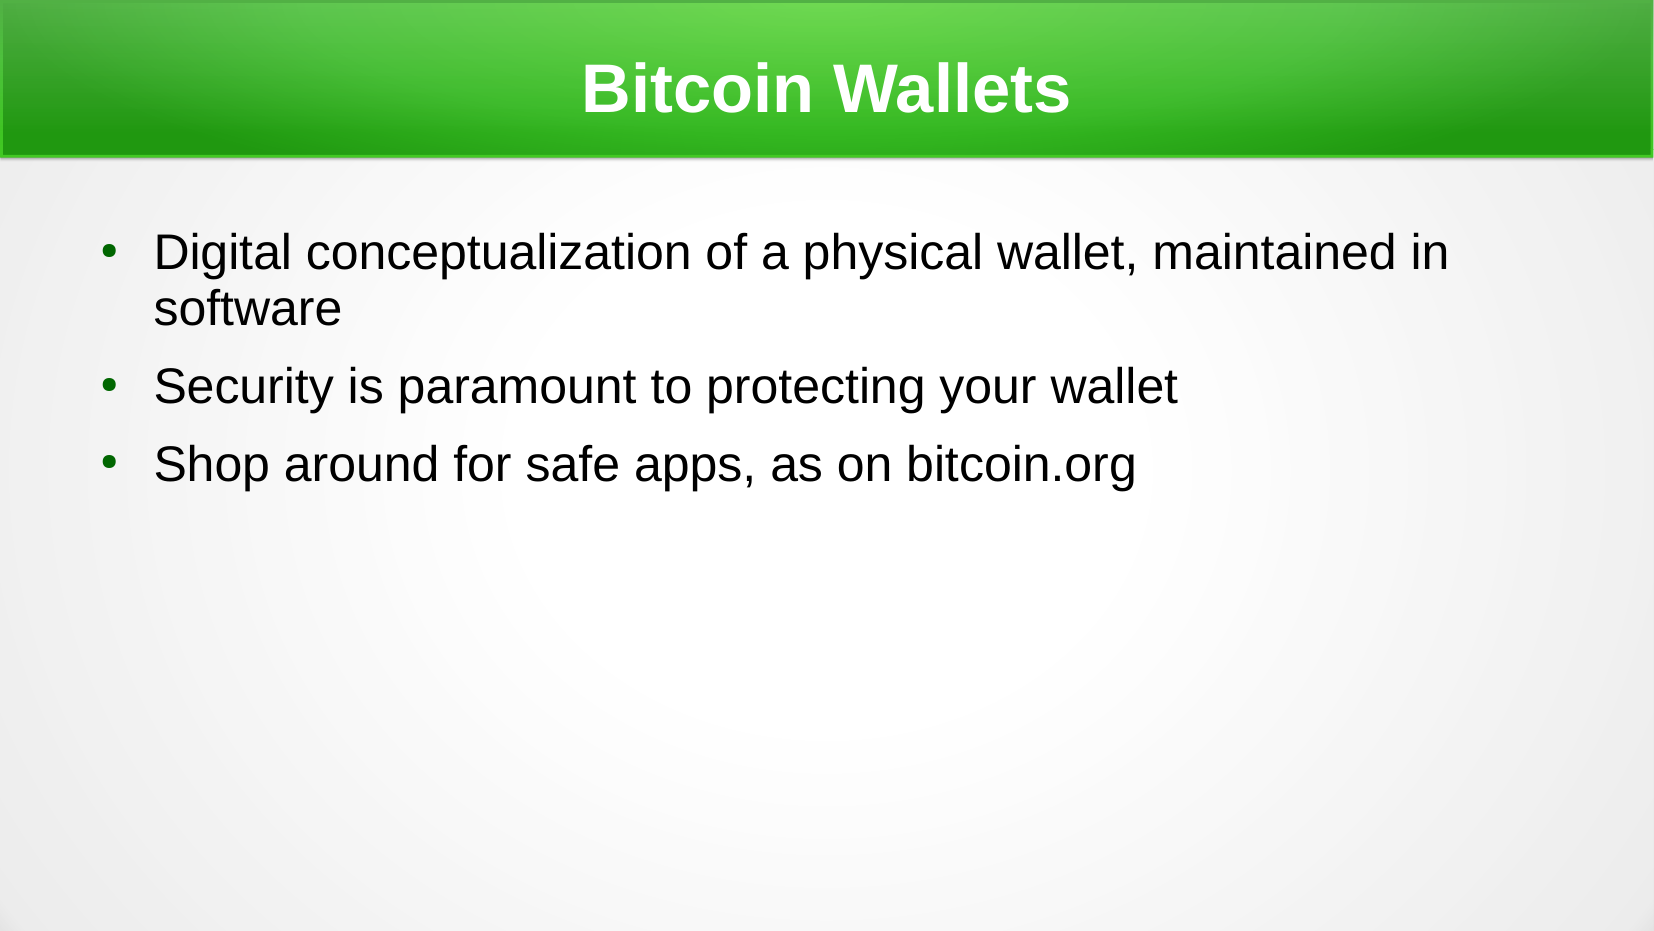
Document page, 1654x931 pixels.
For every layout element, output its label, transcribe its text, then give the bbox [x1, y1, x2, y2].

list Digital conceptualization of a physical wallet, maintained in software Security is paramount to protecting your wallet Shop around for safe apps, as on bitcoin.org [82, 224, 1571, 764]
title Bitcoin Wallets [82, 35, 1571, 142]
